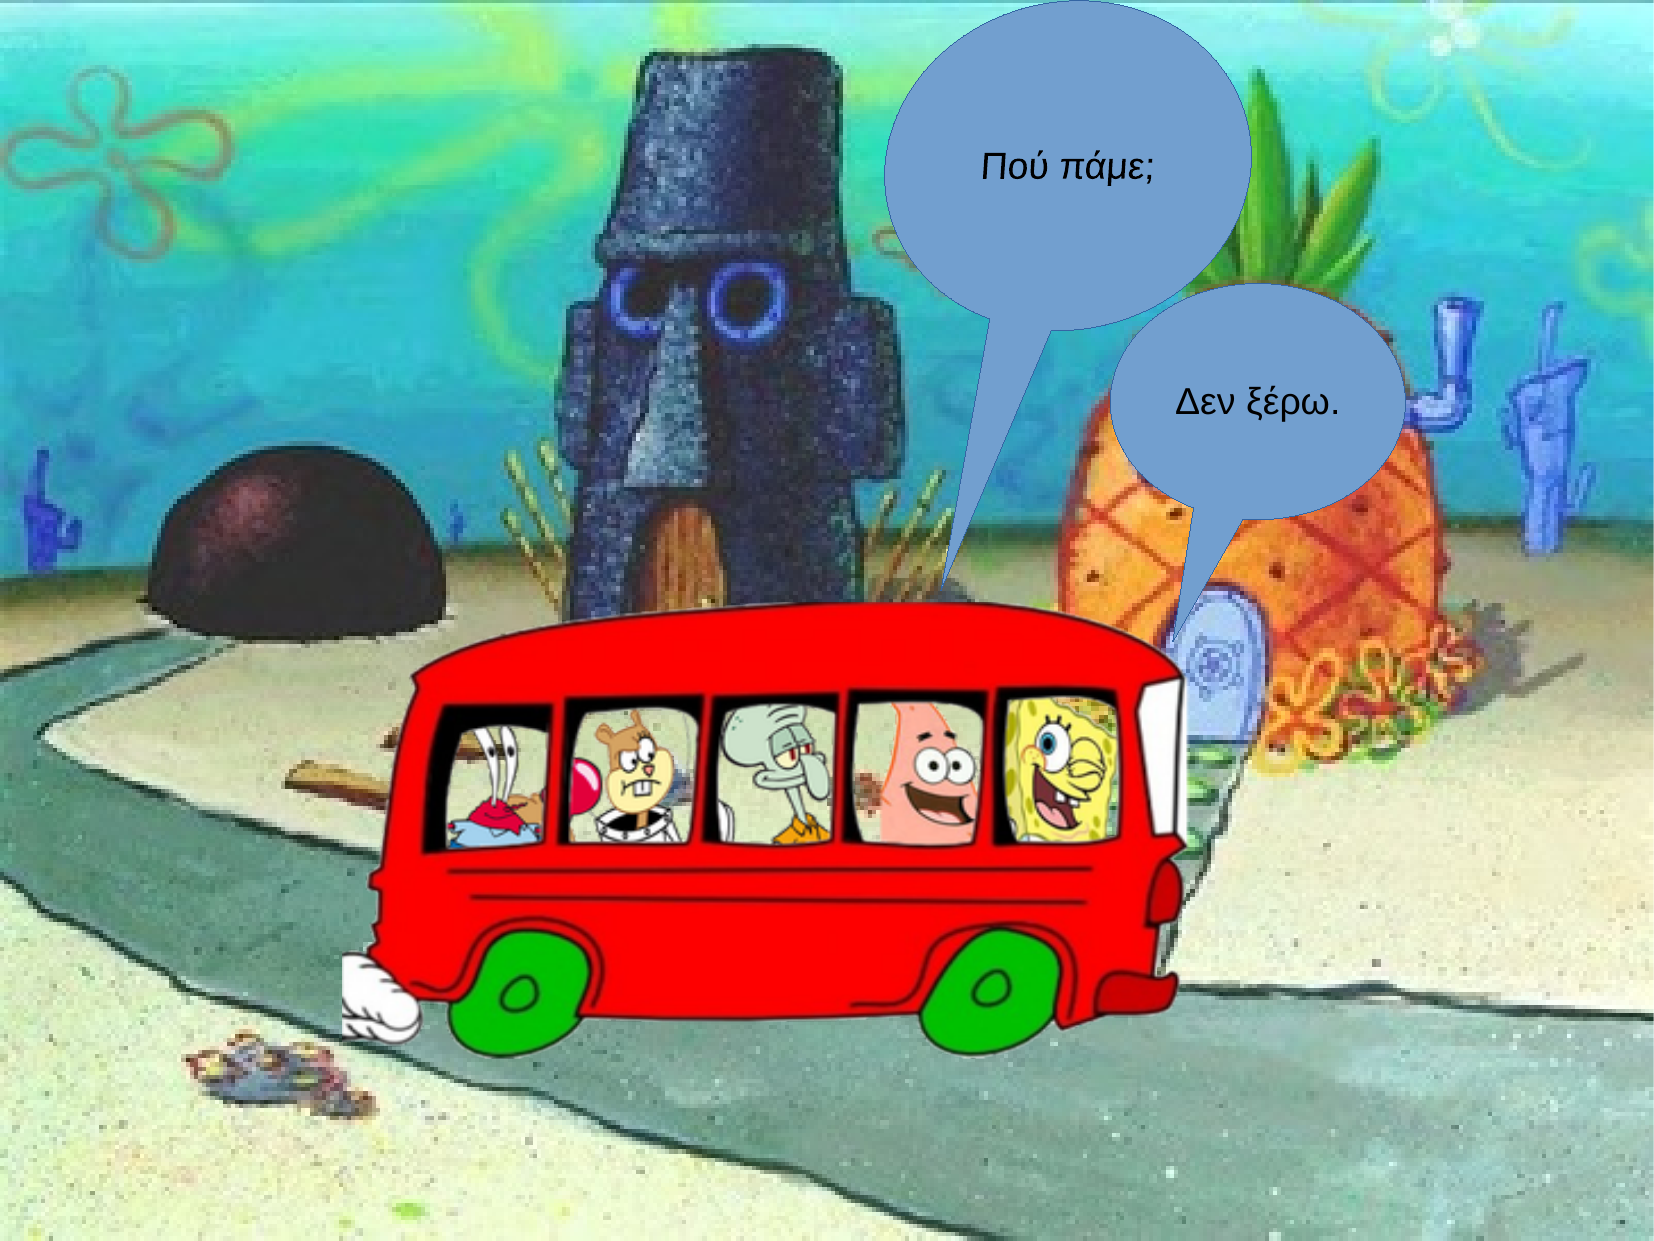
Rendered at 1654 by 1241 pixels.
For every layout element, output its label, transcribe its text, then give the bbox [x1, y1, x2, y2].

text_box Δεν ξέρω. [1110, 283, 1406, 642]
picture [0, 0, 1654, 1241]
text_box Πού πάμε; [884, 0, 1252, 591]
